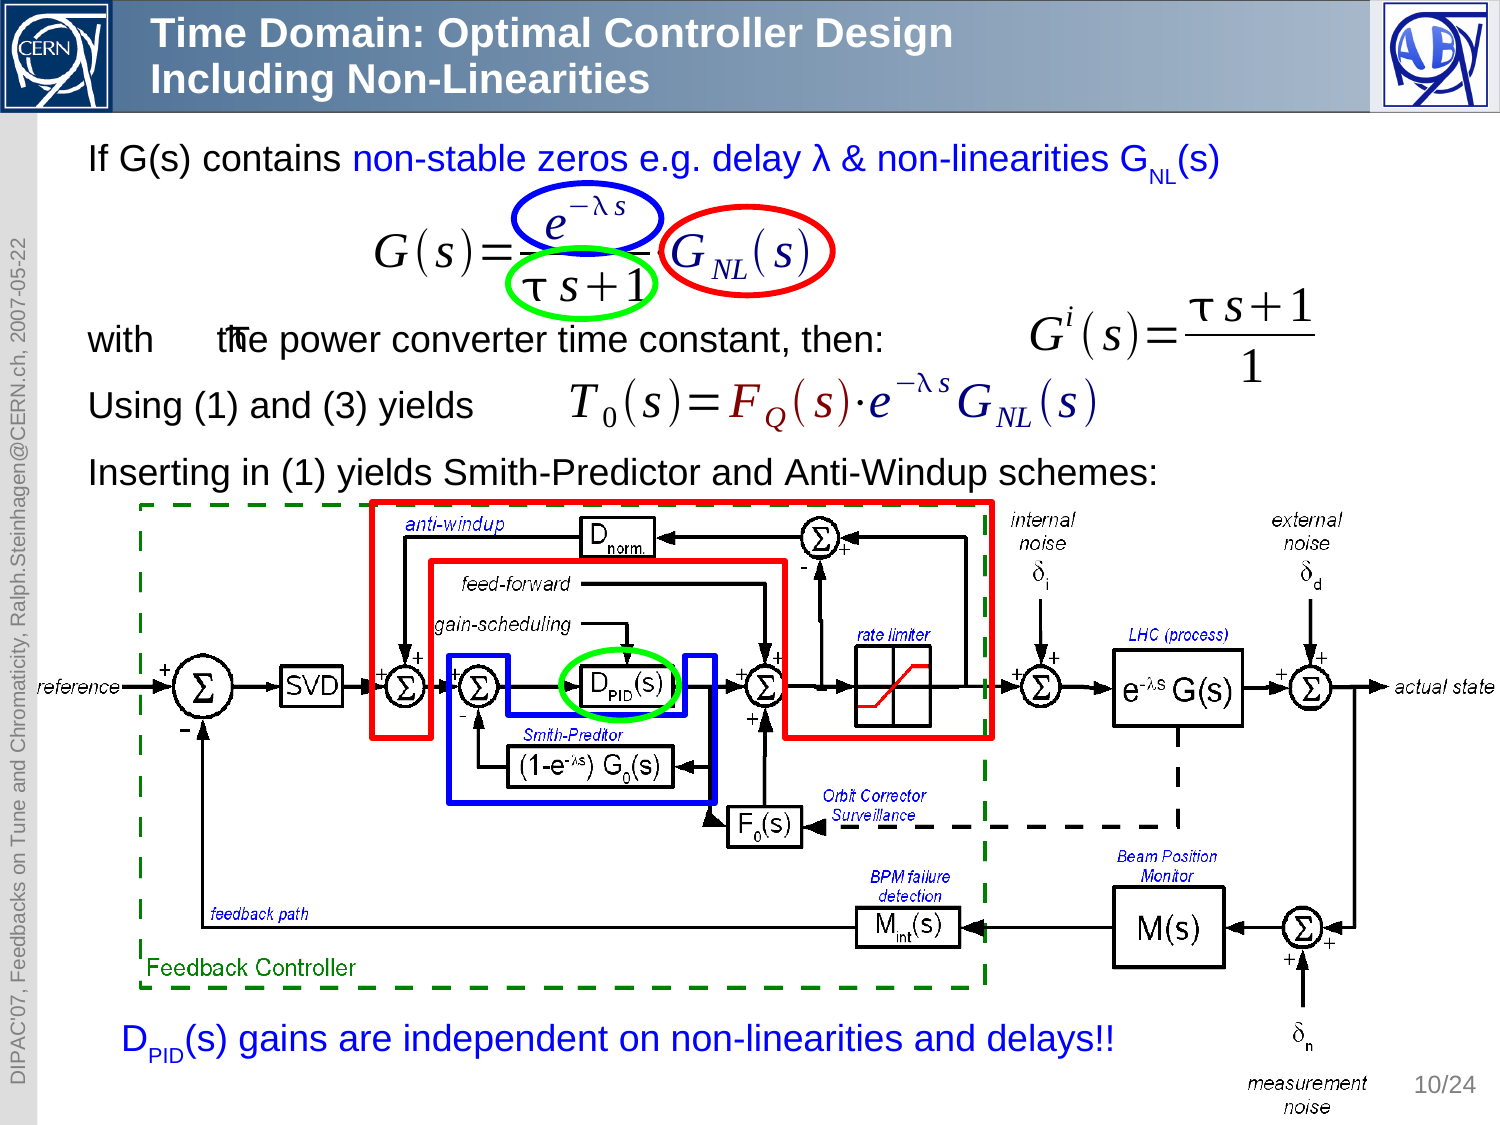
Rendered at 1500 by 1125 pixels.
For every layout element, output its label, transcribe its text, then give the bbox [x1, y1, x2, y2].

chart [555, 276, 1330, 435]
chart [511, 254, 652, 313]
picture [375, 505, 989, 735]
text_box DPID(s) gains are independent on non-linearities and delays!! [106, 1009, 1130, 1076]
chart [517, 187, 658, 248]
picture [35, 501, 1500, 1125]
chart [629, 187, 825, 313]
title Time Domain: Optimal Controller Design Including Non-Linearities [150, 0, 1300, 113]
chart [212, 304, 266, 361]
picture [1382, 1, 1489, 108]
list If G(s) contains non-stable zeros e.g. delay λ & non-linearities GNL(s) with the power converter time constant, then: Using (1) and (3) yields Inserting in (1) yields Smith-Predictor and Anti-Windup schemes: [87, 137, 1438, 501]
chart [360, 187, 540, 313]
picture [0, 0, 113, 113]
chart [665, 210, 825, 292]
